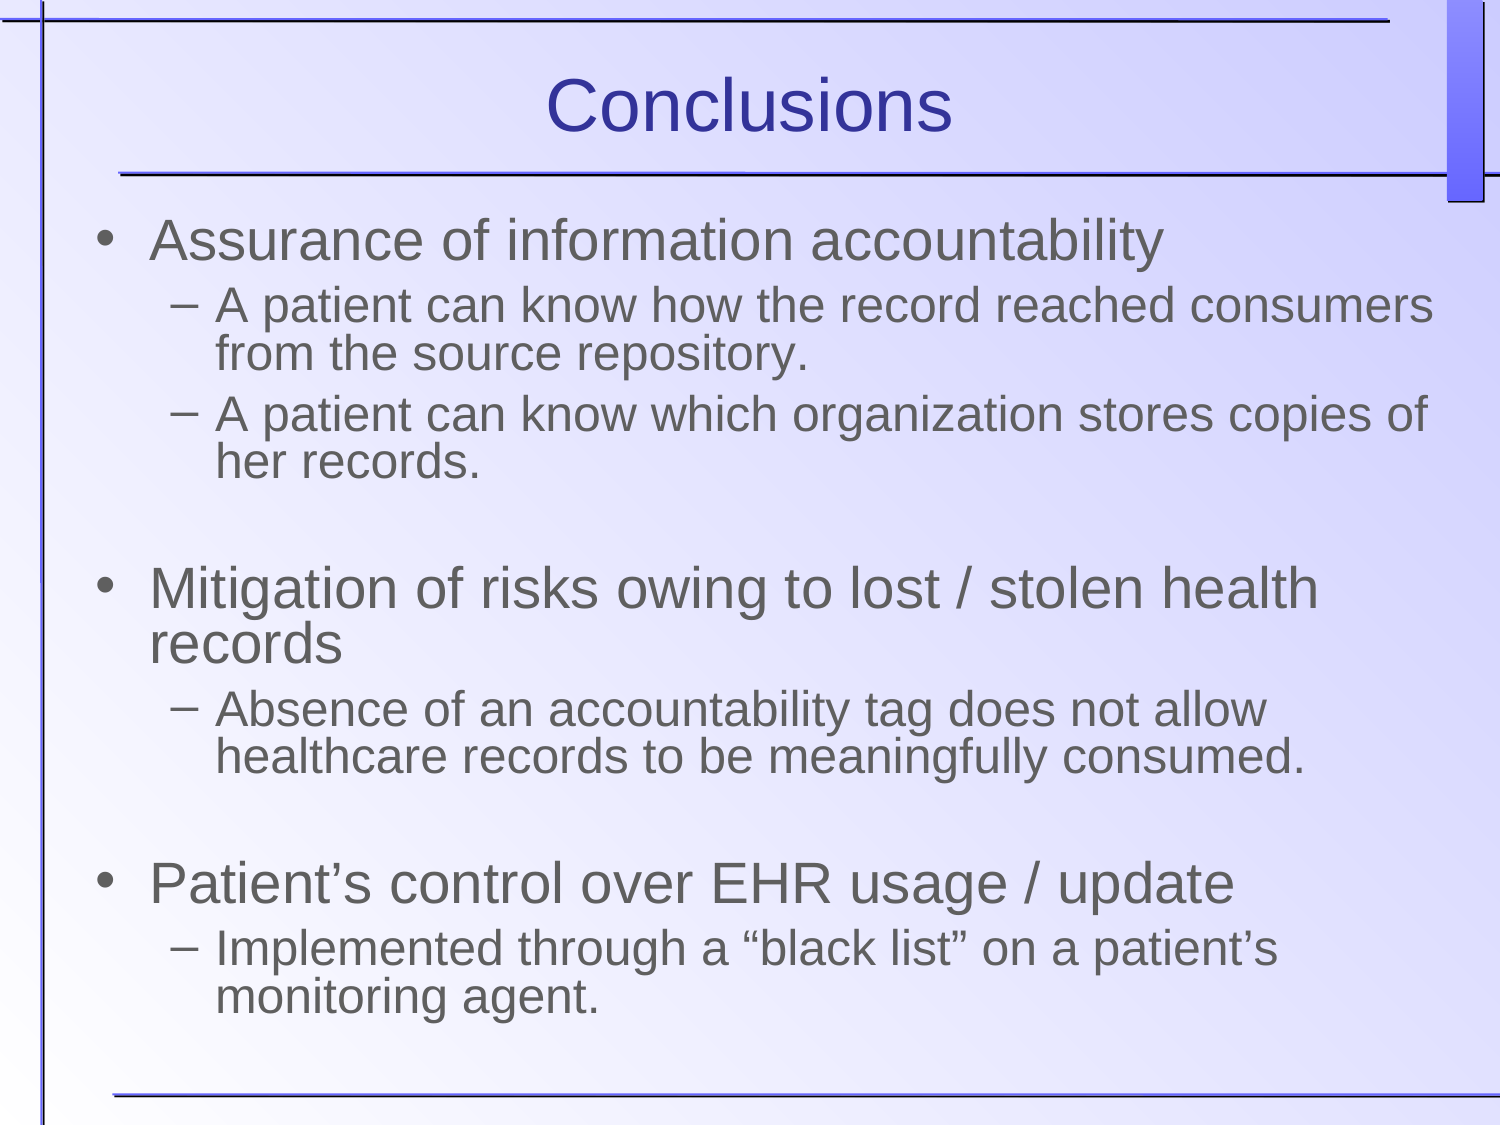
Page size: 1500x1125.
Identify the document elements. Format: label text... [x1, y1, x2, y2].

title Conclusions [75, 7, 1426, 195]
list Assurance of information accountability A patient can know how the record reached consumers from the source repository. A patient can know which organization stores copies of her records. Mitigation of risks owing to lost / stolen health records Absence of an accountability tag does not allow healthcare records to be meaningfully consumed. Patient’s control over EHR usage / update Implemented through a “black list” on a patient’s monitoring agent. [80, 208, 1500, 1125]
